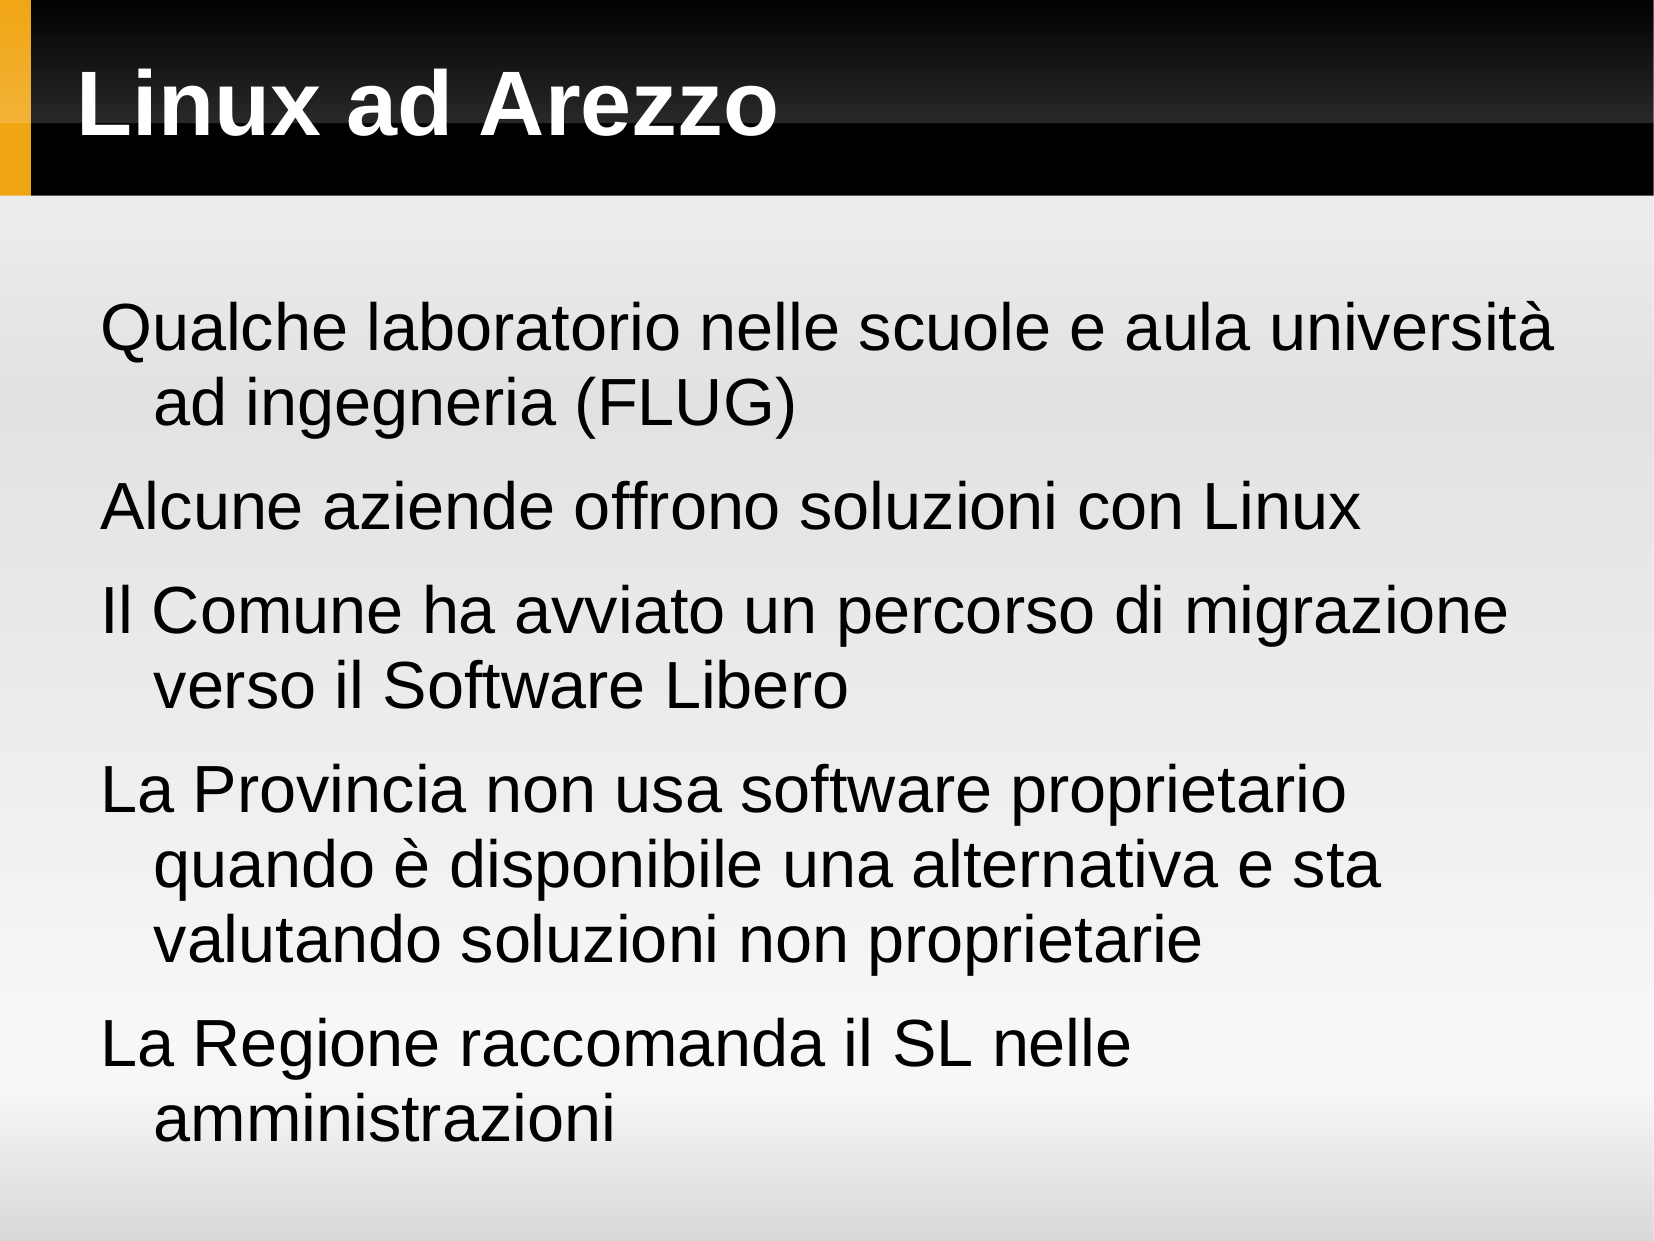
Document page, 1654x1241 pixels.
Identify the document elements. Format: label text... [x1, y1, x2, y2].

title Linux ad Arezzo [76, 7, 1565, 200]
list Qualche laboratorio nelle scuole e aula università ad ingegneria (FLUG) Alcune aziende offrono soluzioni con Linux Il Comune ha avviato un percorso di migrazione verso il Software Libero La Provincia non usa software proprietario quando è disponibile una alternativa e sta valutando soluzioni non proprietarie La Regione raccomanda il SL nelle amministrazioni [82, 290, 1571, 1156]
picture [0, 0, 1654, 1241]
